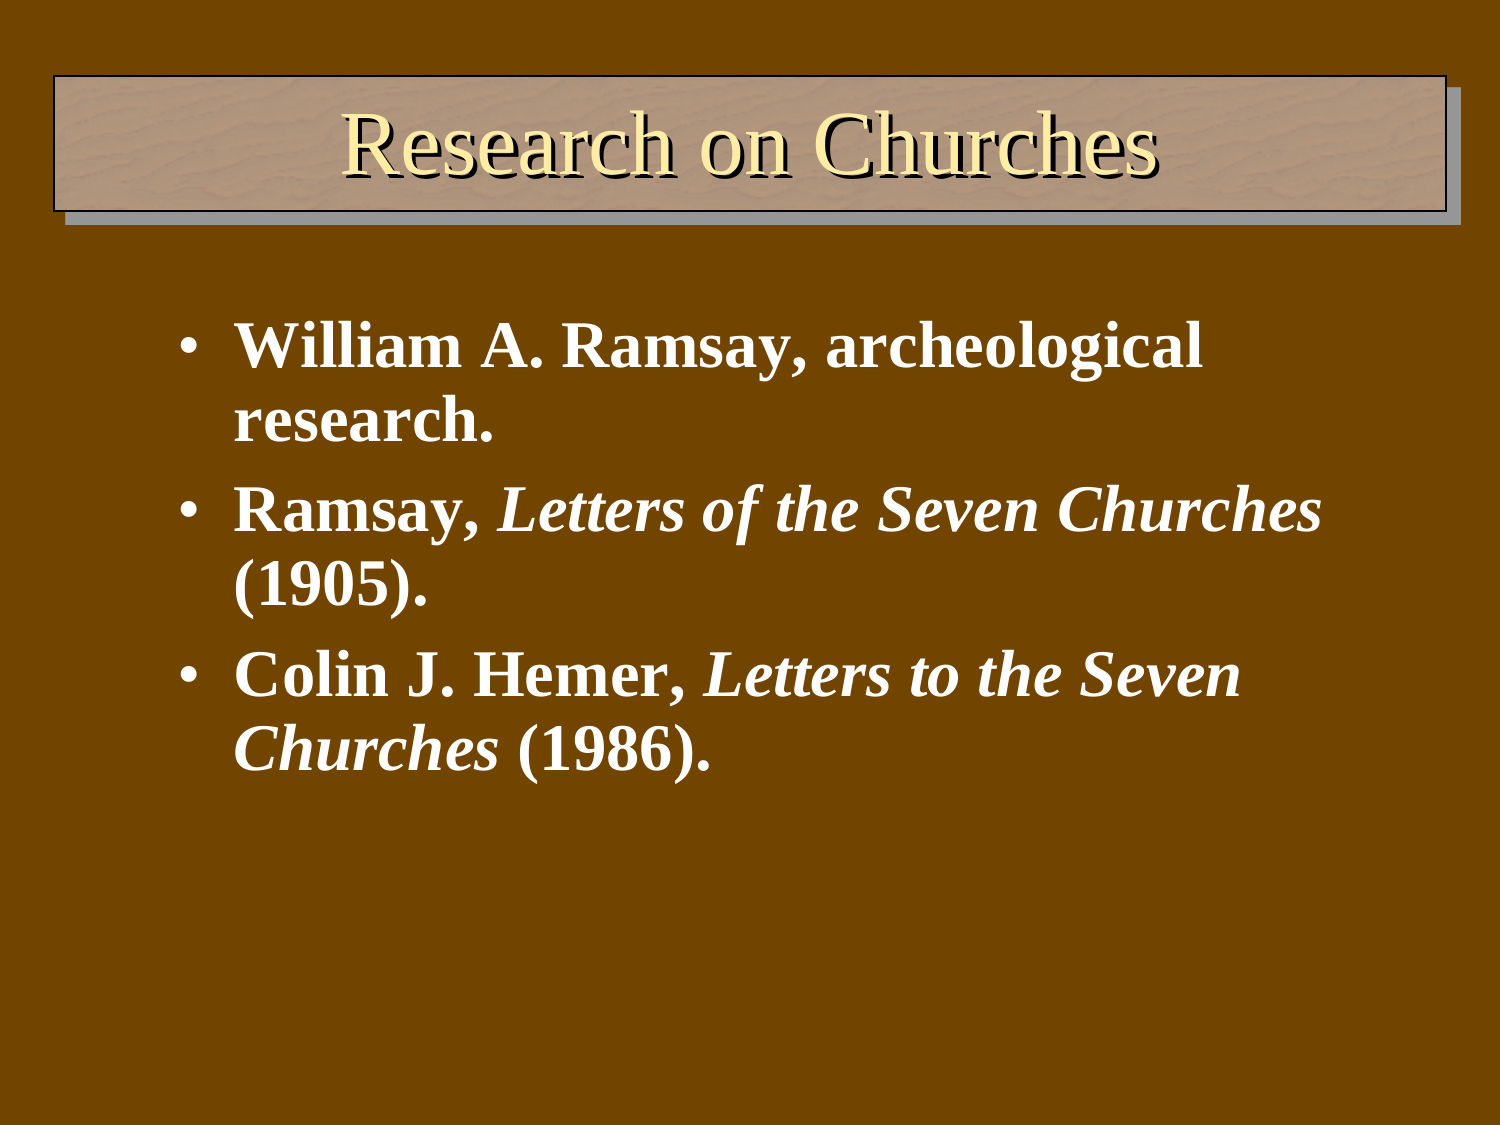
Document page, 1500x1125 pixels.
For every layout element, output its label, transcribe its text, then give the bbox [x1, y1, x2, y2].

list William A. Ramsay, archeological research. Ramsay, Letters of the Seven Churches (1905). Colin J. Hemer, Letters to the Seven Churches (1986). [162, 299, 1351, 1051]
picture [55, 77, 1445, 210]
title Research on Churches [65, 85, 1435, 203]
